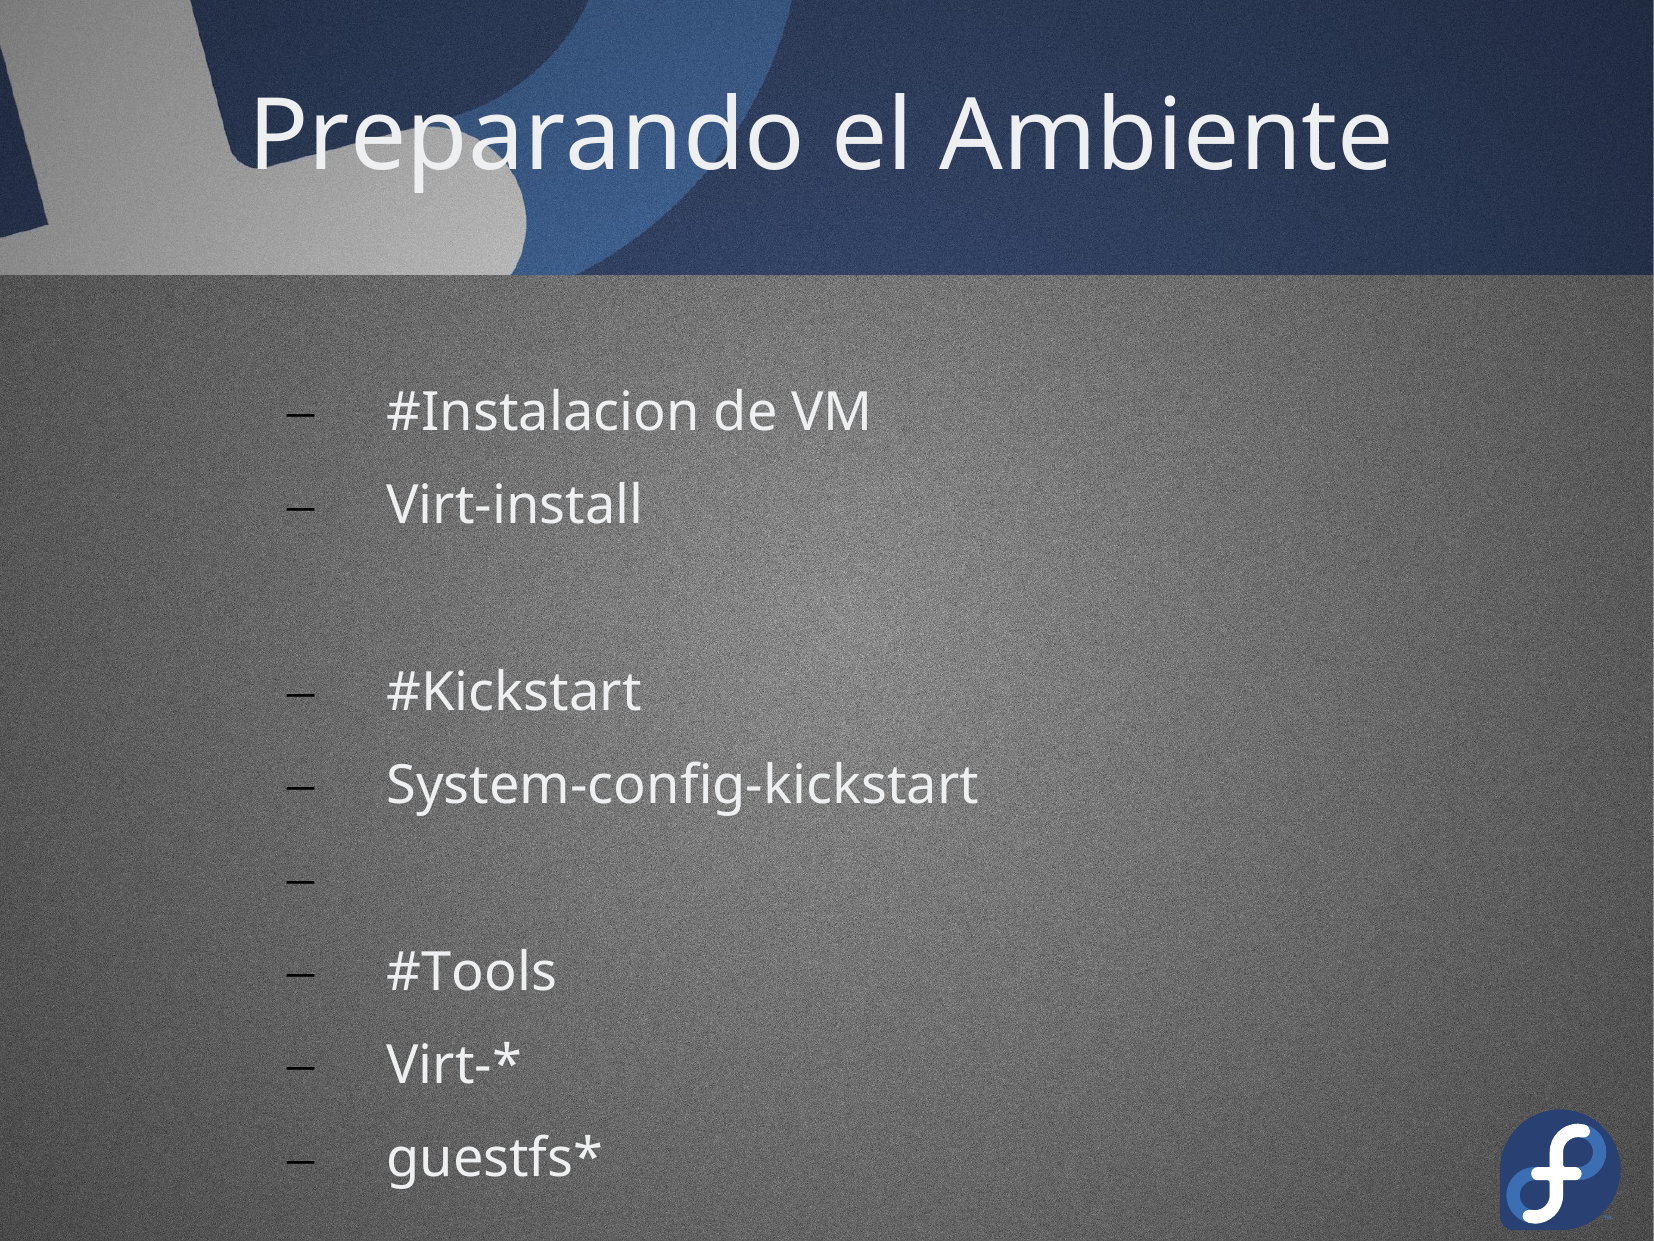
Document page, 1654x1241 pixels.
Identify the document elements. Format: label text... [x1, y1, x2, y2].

text_box Preparando el Ambiente [83, 30, 1561, 237]
text_box #Instalacion de VM Virt-install #Kickstart System-config-kickstart #Tools Virt-* guestfs* [180, 371, 1233, 1241]
picture [0, 0, 1654, 1241]
